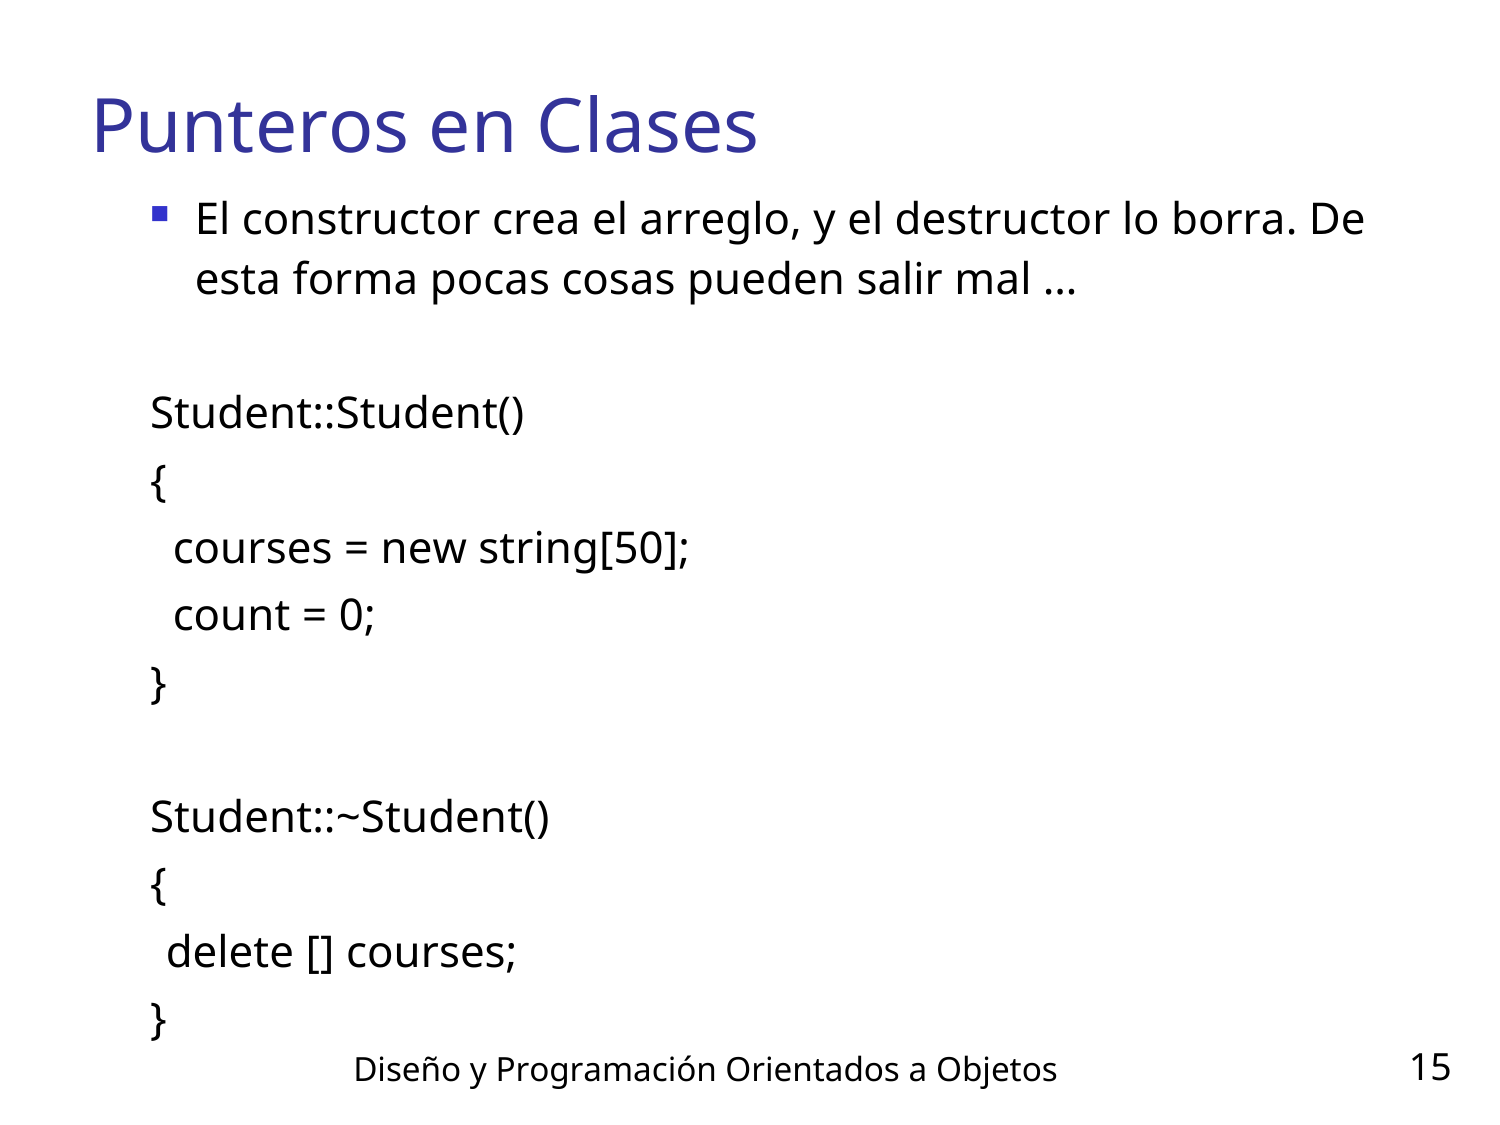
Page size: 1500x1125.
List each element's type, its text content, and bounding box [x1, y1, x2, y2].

list El constructor crea el arreglo, y el destructor lo borra. De esta forma pocas cosas pueden salir mal … Student::Student()‏ { courses = new string[50]; count = 0; } Student::~Student()‏ { delete [] courses; } [150, 187, 1462, 1051]
title Punteros en Clases [75, 4, 1466, 182]
